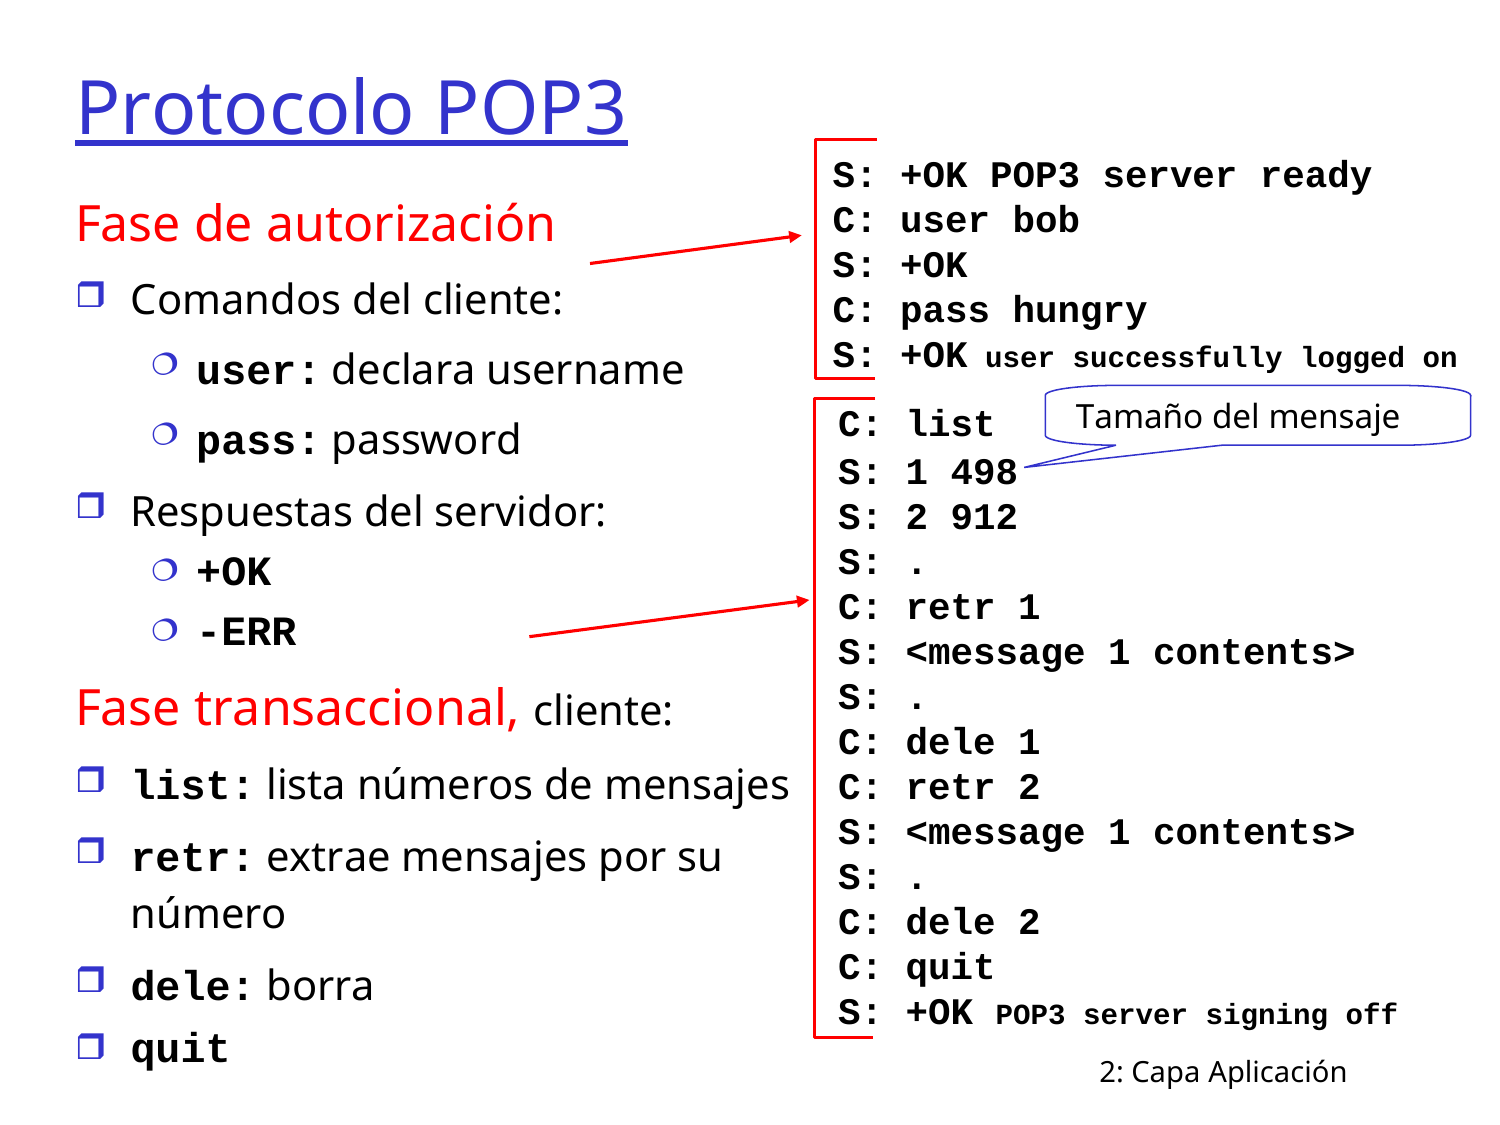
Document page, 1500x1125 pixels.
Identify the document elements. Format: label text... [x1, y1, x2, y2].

text_box S: +OK POP3 server ready C: user bob S: +OK C: pass hungry S: +OK user successfully logged on [826, 96, 1473, 383]
text_box Tamaño del mensaje [1024, 385, 1471, 468]
list Fase de autorización Comandos del cliente: user: declara username pass: password Respuestas del servidor: +OK -ERR Fase transaccional, cliente: list: lista números de mensajes retr: extrae mensajes por su número dele: borra quit [75, 187, 826, 1055]
text_box C: list S: 1 498 S: 2 912 S: . C: retr 1 S: <message 1 contents> S: . C: dele 1 C: retr 2 S: <message 1 contents> S: . C: dele 2 C: quit S: +OK POP3 server signing off [826, 383, 1414, 1040]
title Protocolo POP3 [75, 23, 1426, 188]
